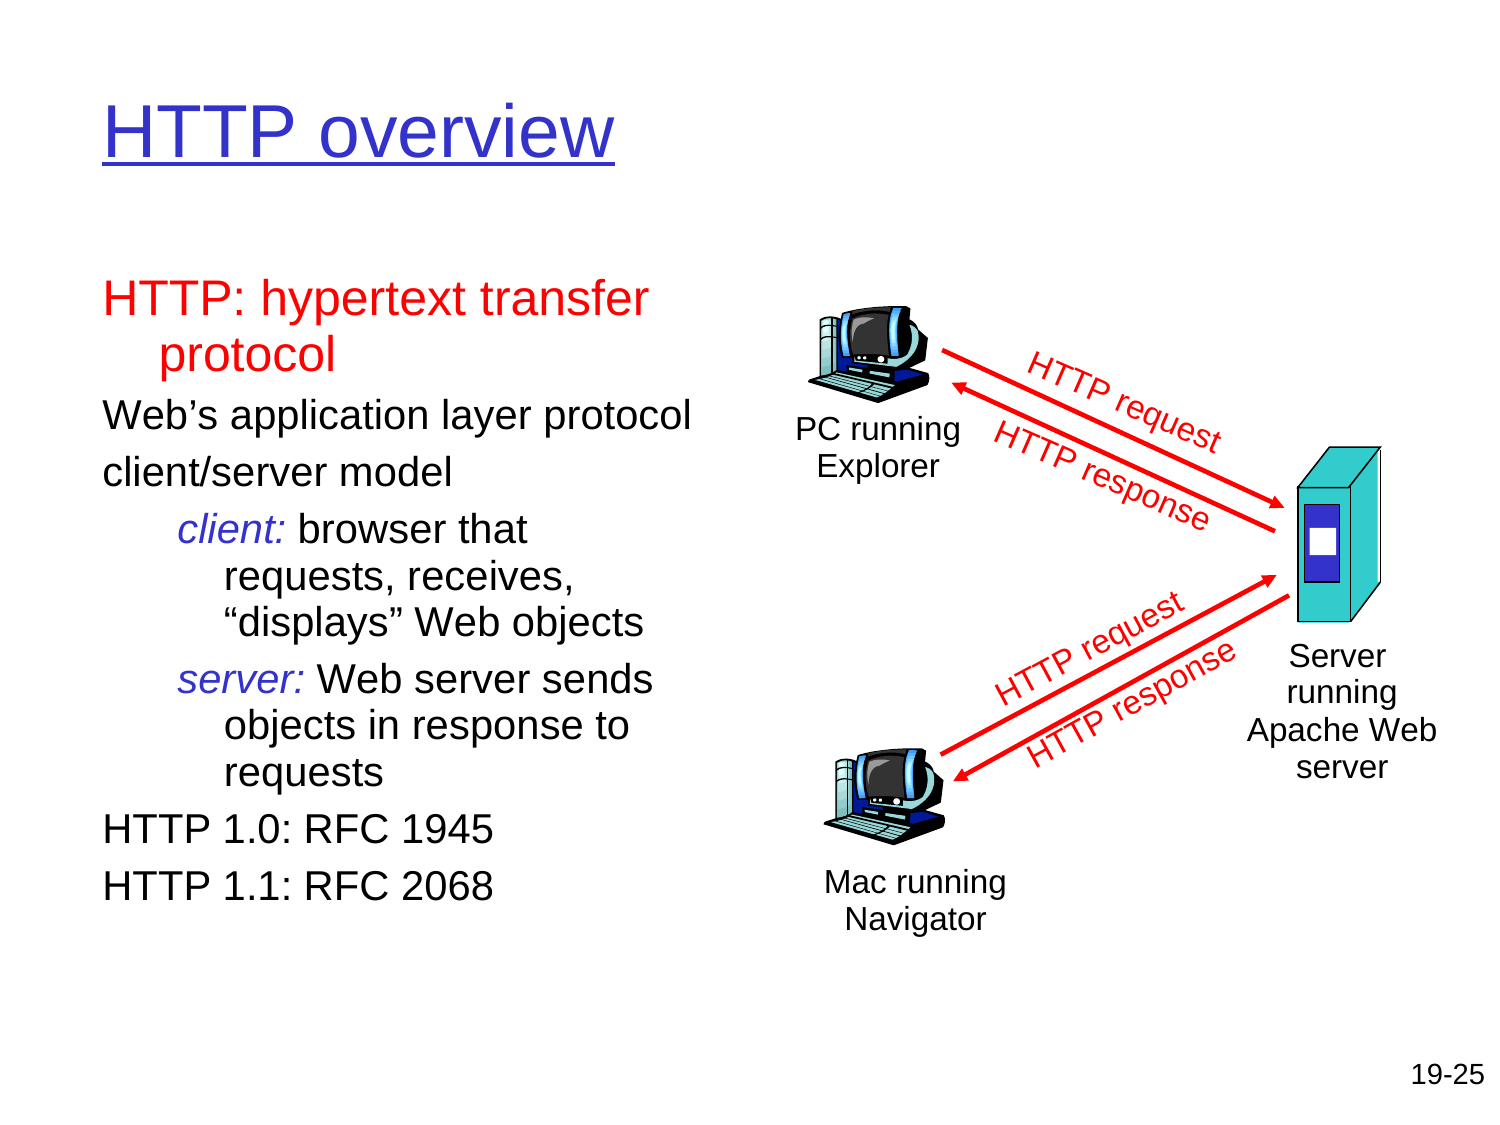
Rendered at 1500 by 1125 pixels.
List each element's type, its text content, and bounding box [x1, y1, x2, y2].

text_box HTTP request [972, 568, 1206, 728]
text_box HTTP response [1003, 616, 1259, 790]
text_box HTTP response [972, 399, 1234, 553]
text_box PC running Explorer [780, 402, 977, 493]
picture [807, 305, 932, 402]
picture [823, 747, 947, 846]
text_box [1297, 447, 1381, 623]
text_box Server running Apache Web server [1232, 629, 1453, 793]
text_box Mac running Navigator [809, 855, 1023, 946]
list HTTP: hypertext transfer protocol Web’s application layer protocol client/server model client: browser that requests, receives, “displays” Web objects server: Web server sends objects in response to requests HTTP 1.0: RFC 1945 HTTP 1.1: RFC 2068 [87, 262, 713, 1026]
text_box HTTP request [1005, 331, 1244, 475]
title HTTP overview [87, 37, 1363, 225]
